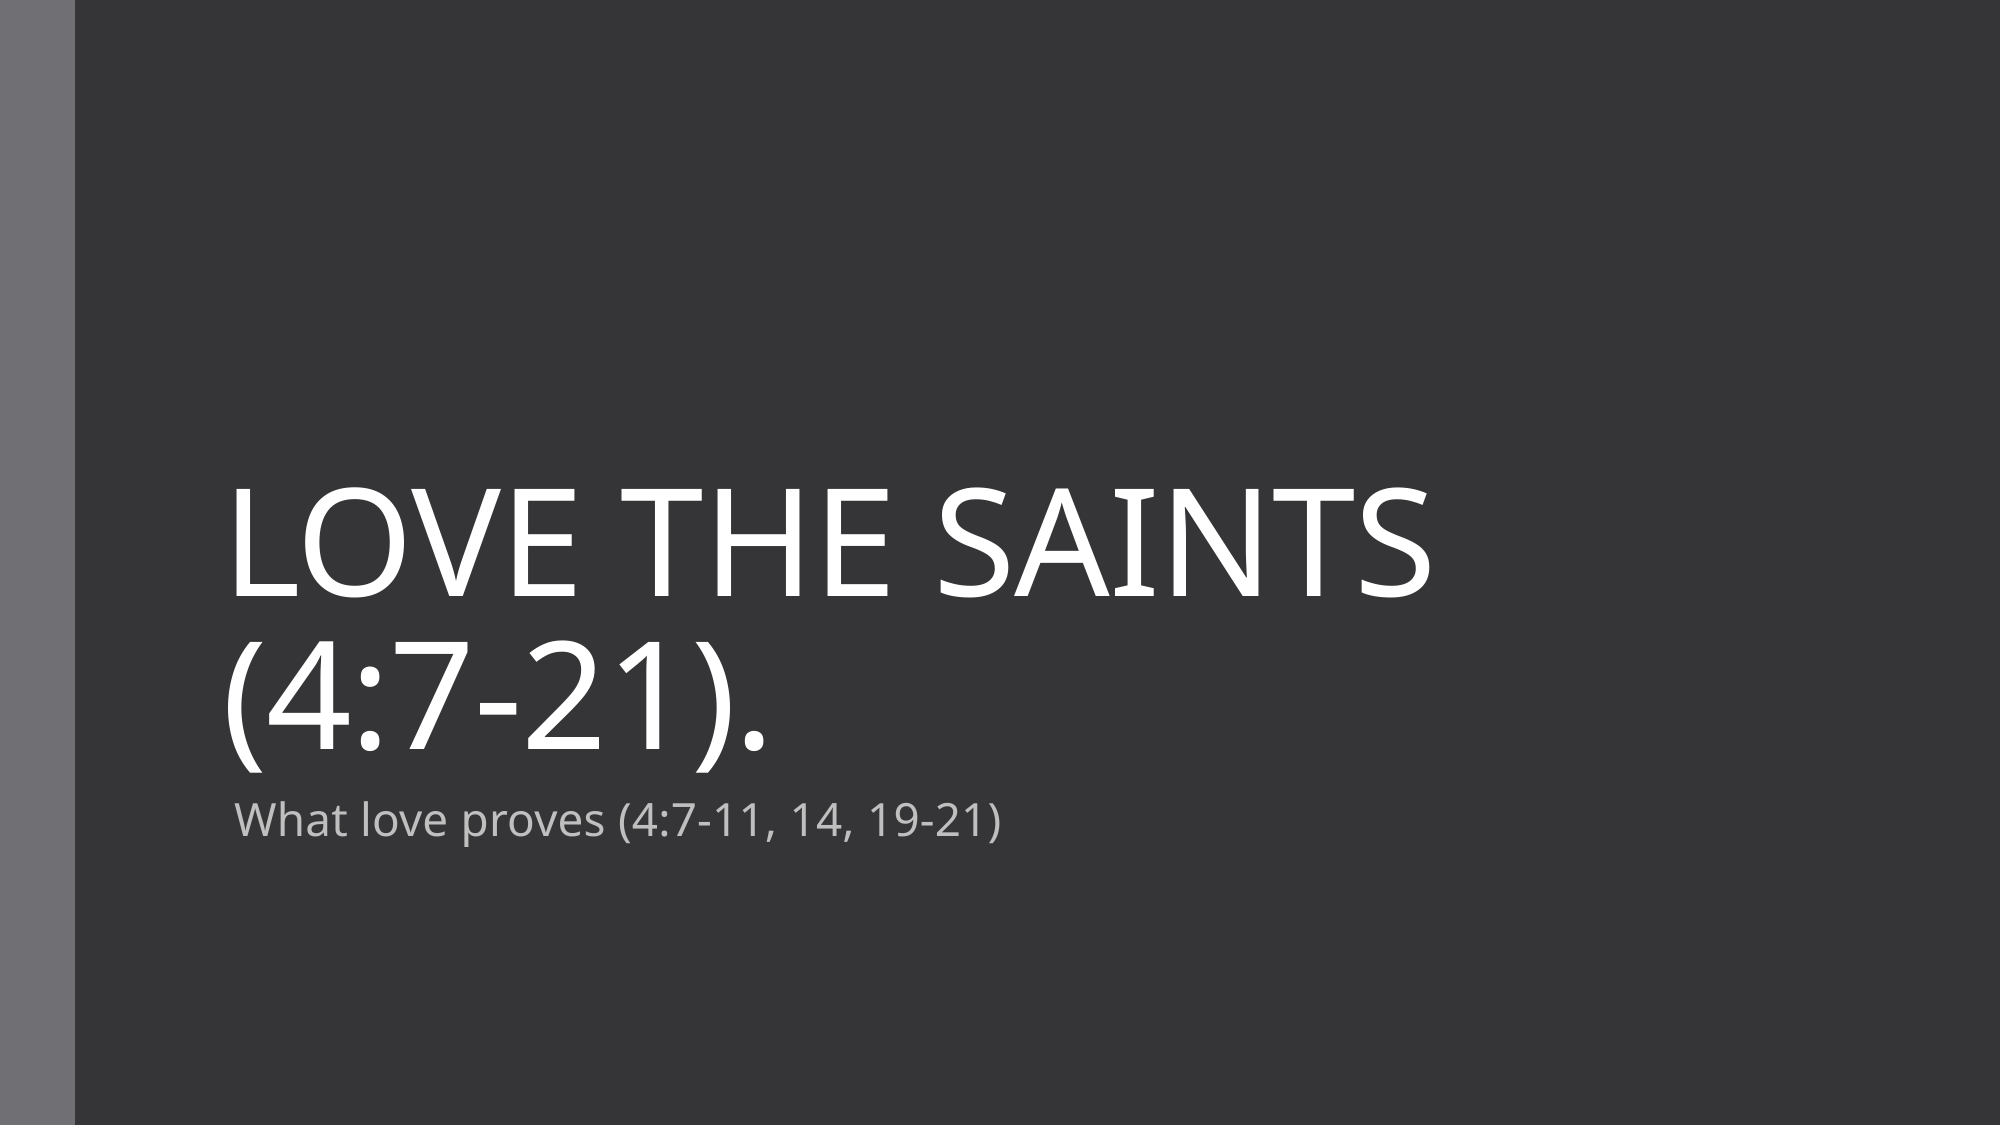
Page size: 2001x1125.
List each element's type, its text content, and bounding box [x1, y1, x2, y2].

subtitle What love proves (4:7-11, 14, 19-21) [206, 787, 1752, 1066]
title LOVE THE SAINTS (4:7-21). [206, 124, 1752, 787]
